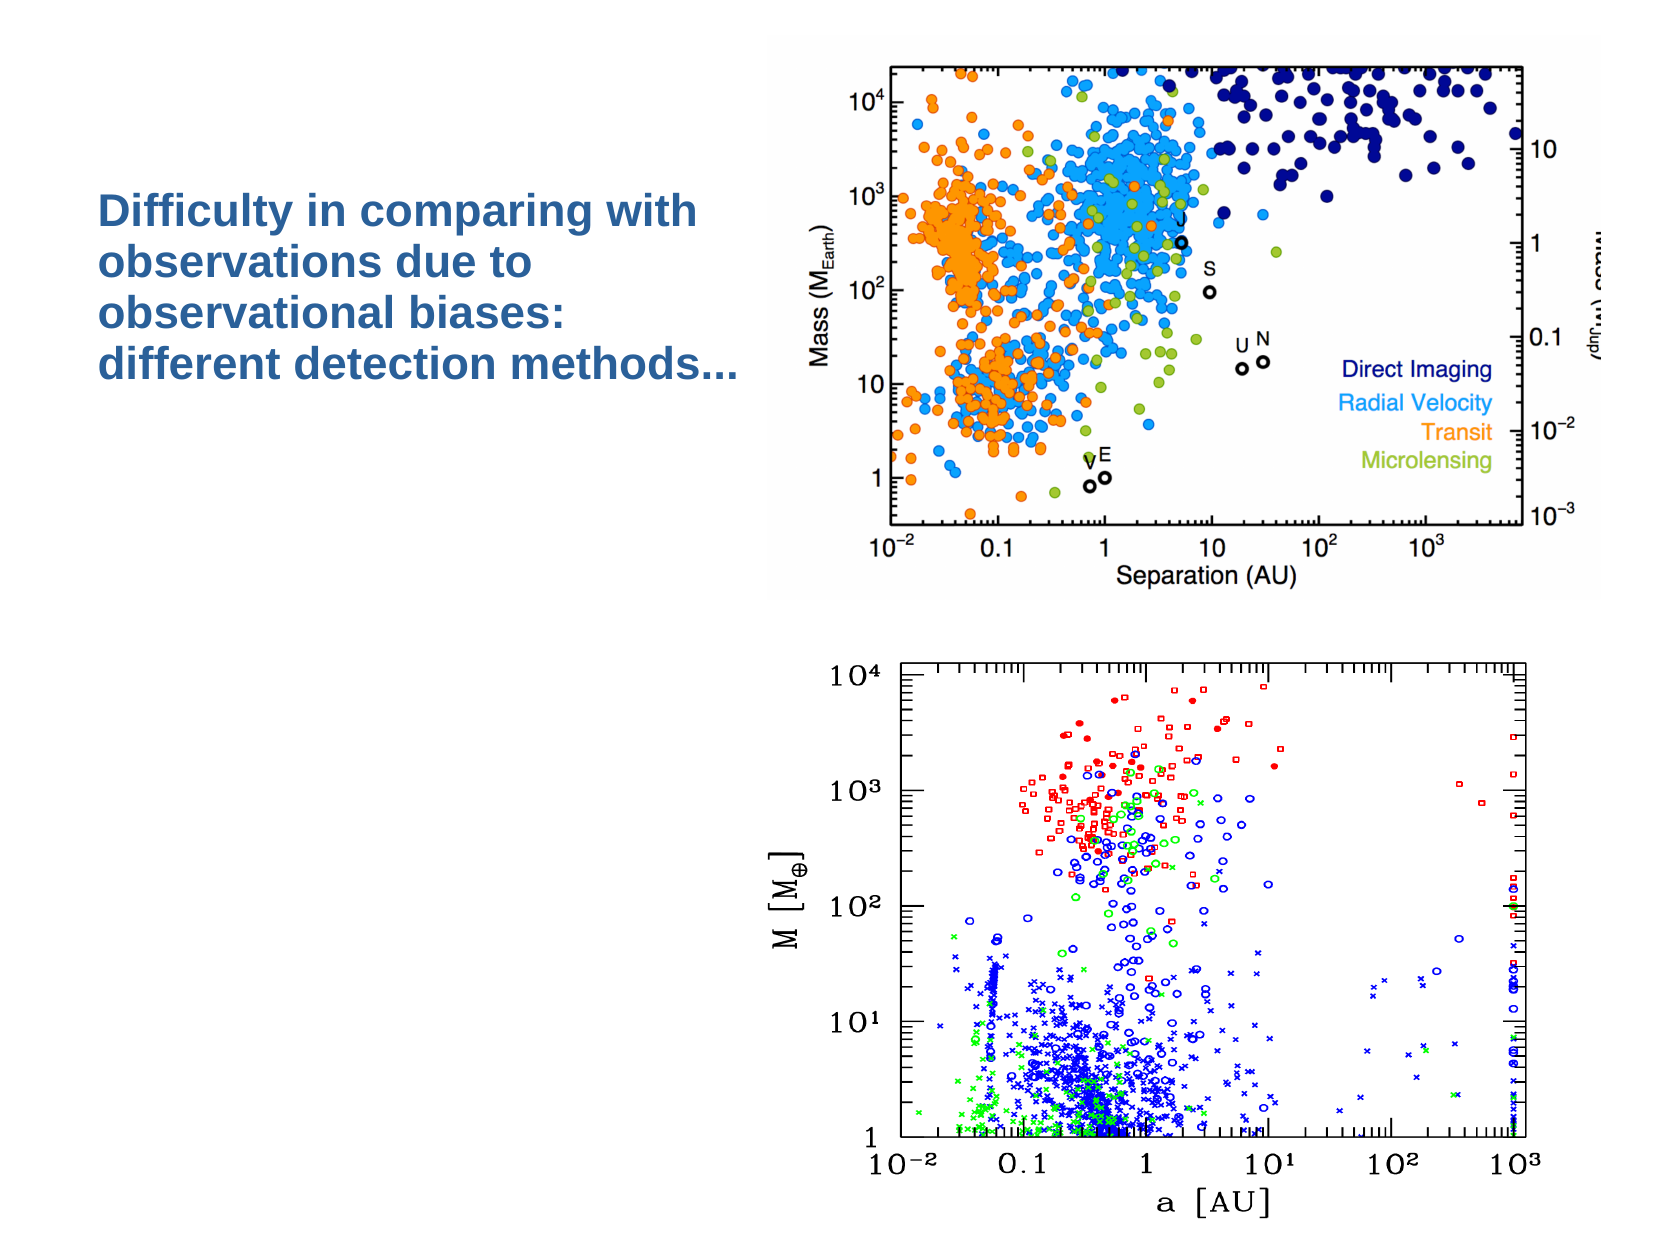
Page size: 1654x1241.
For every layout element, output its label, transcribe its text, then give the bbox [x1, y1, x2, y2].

picture [732, 625, 1607, 1241]
picture [767, 35, 1601, 600]
text_box Difficulty in comparing with observations due to observational biases: different detection methods... [82, 177, 767, 398]
